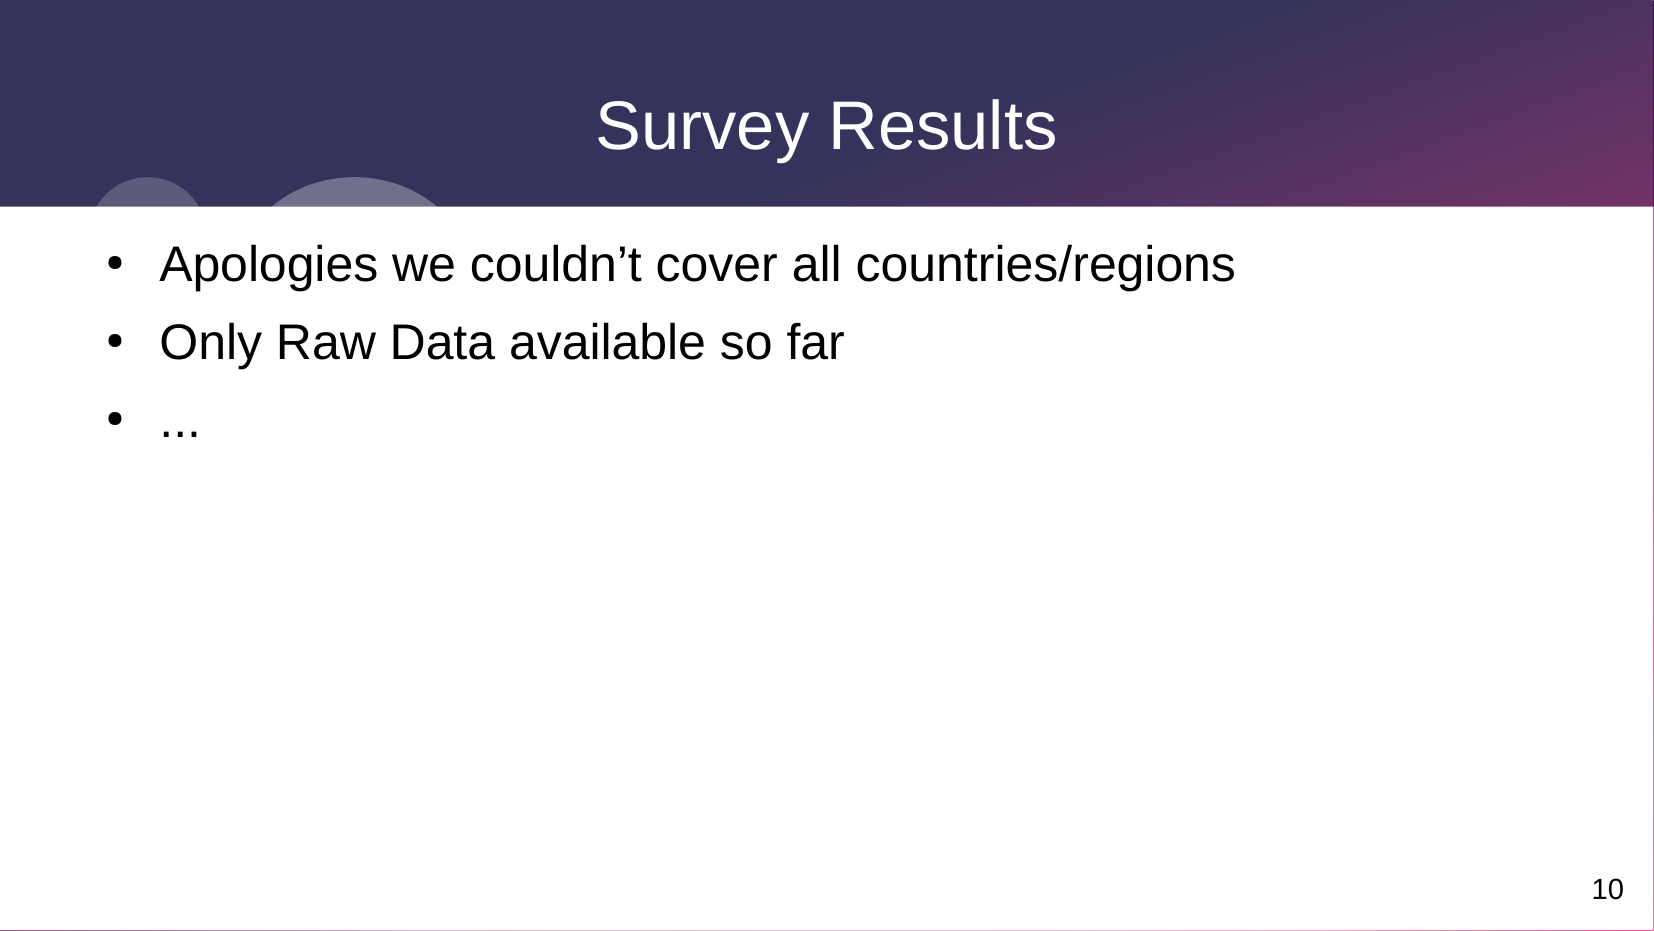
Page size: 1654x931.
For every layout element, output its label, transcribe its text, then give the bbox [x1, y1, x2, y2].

list Apologies we couldn’t cover all countries/regions Only Raw Data available so far ... [88, 236, 1565, 827]
title Survey Results [88, 44, 1565, 207]
